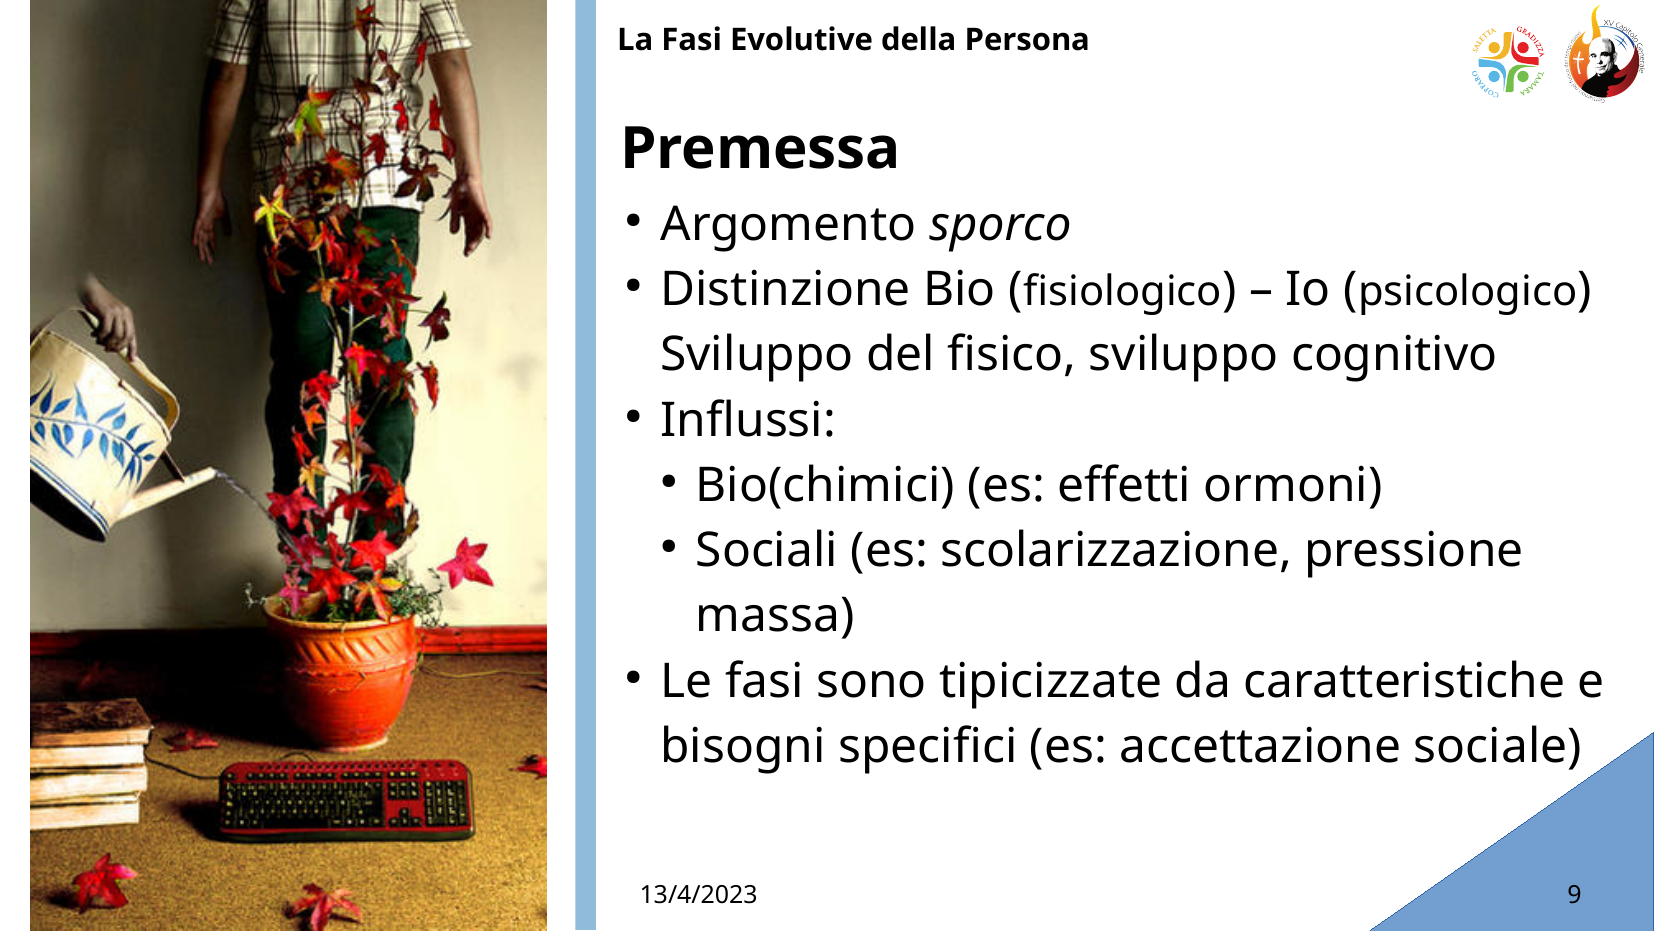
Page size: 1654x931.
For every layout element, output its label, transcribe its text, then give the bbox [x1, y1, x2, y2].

subtitle Argomento sporco Distinzione Bio (fisiologico) – Io (psicologico) Sviluppo del fisico, sviluppo cognitivo Influssi: Bio(chimici) (es: effetti ormoni) Sociali (es: scolarizzazione, pressione massa) Le fasi sono tipicizzate da caratteristiche e bisogni specifici (es: accettazione sociale) [624, 188, 1630, 885]
picture [1563, 4, 1646, 103]
picture [30, 0, 547, 931]
title Premessa [620, 106, 1617, 178]
text_box La Fasi Evolutive della Persona [602, 9, 1335, 63]
